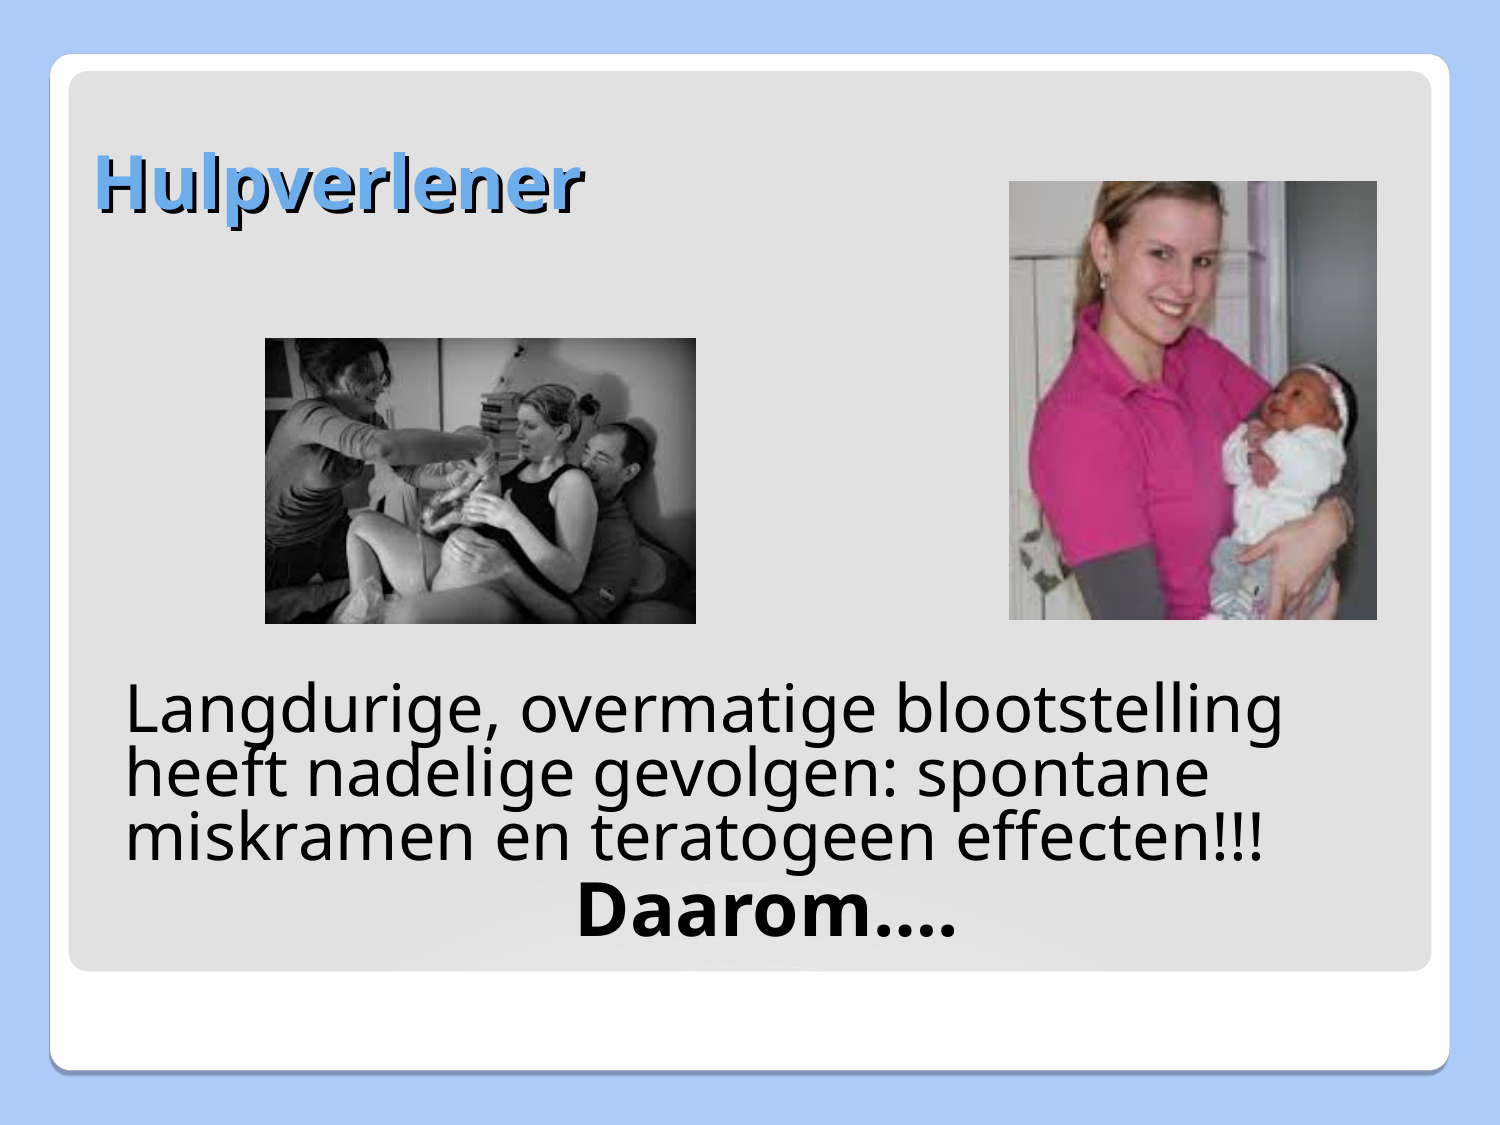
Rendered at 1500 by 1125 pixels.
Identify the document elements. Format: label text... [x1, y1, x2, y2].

picture [1009, 182, 1377, 620]
list Langdurige, overmatige blootstelling heeft nadelige gevolgen: spontane miskramen en teratogeen effecten!!! Daarom…. [88, 290, 1447, 1071]
picture [265, 338, 696, 625]
title Hulpverlener [76, 66, 1315, 232]
